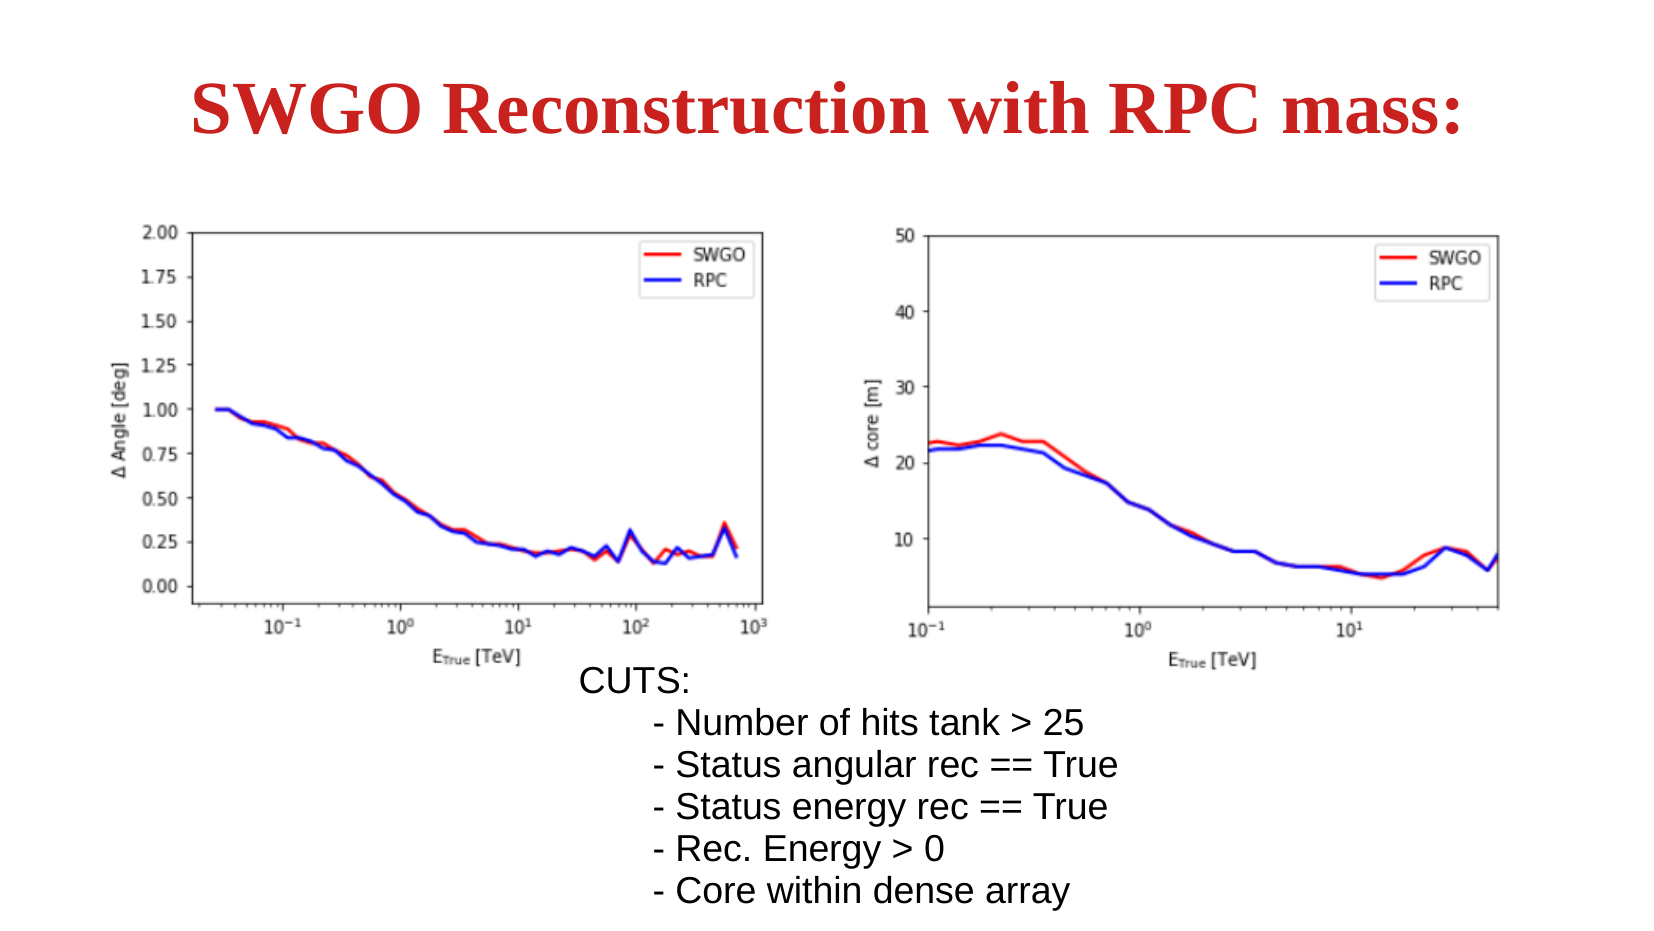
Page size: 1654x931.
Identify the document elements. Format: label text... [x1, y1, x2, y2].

picture [98, 201, 798, 674]
picture [837, 212, 1536, 685]
text_box CUTS: - Number of hits tank > 25 - Status angular rec == True - Status energy rec == True - Rec. Energy > 0 - Core within dense array [563, 652, 1134, 919]
text_box SWGO Reconstruction with RPC mass: [175, 59, 1478, 224]
